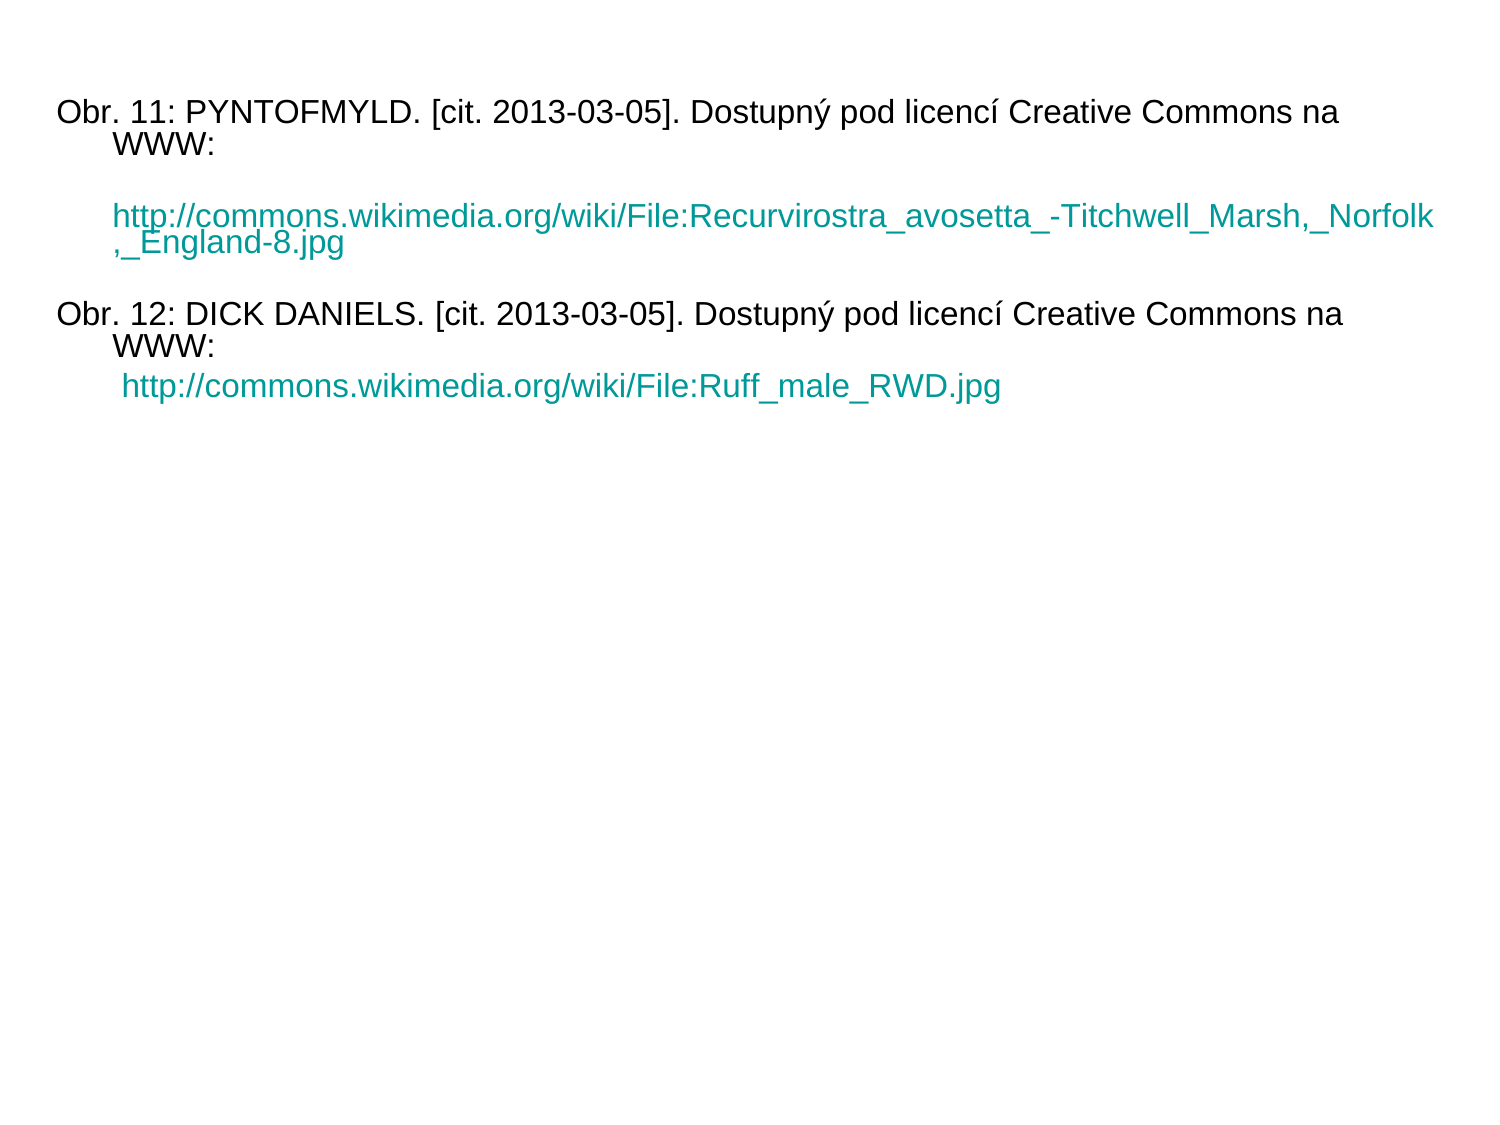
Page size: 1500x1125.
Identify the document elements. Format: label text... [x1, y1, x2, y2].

list Obr. 11: PYNTOFMYLD. [cit. 2013-03-05]. Dostupný pod licencí Creative Commons na WWW: http://commons.wikimedia.org/wiki/File:Recurvirostra_avosetta_-Titchwell_Marsh,_Norfolk,_England-8.jpg Obr. 12: DICK DANIELS. [cit. 2013-03-05]. Dostupný pod licencí Creative Commons na WWW: http://commons.wikimedia.org/wiki/File:Ruff_male_RWD.jpg [41, 42, 1459, 1083]
